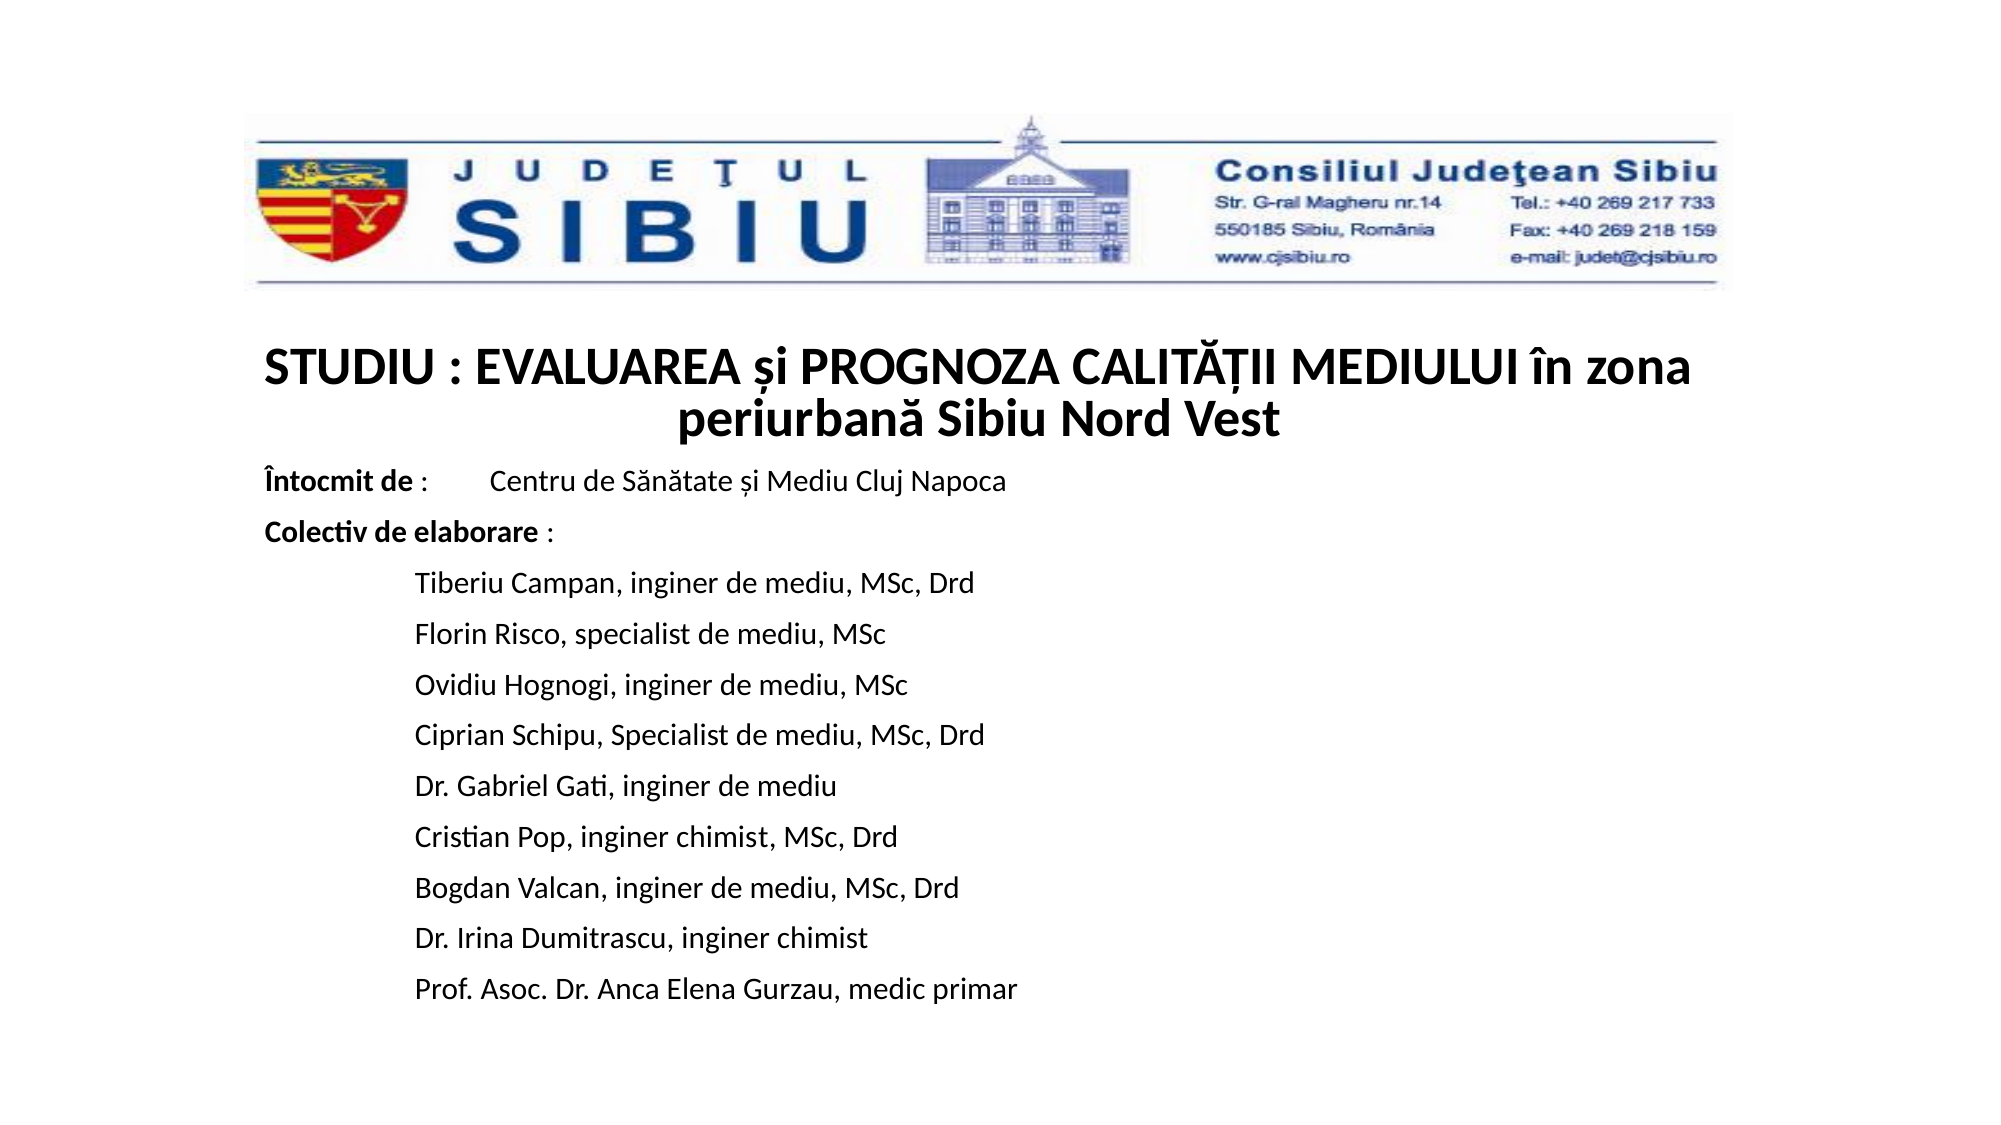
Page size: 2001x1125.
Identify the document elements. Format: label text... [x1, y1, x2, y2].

picture [244, 113, 1733, 291]
subtitle STUDIU : EVALUAREA și PROGNOZA CALITĂȚII MEDIULUI în zona periurbană Sibiu Nord Vest Întocmit de : Centru de Sănătate și Mediu Cluj Napoca Colectiv de elaborare : Tiberiu Campan, inginer de mediu, MSc, Drd Florin Risco, specialist de mediu, MSc Ovidiu Hognogi, inginer de mediu, MSc Ciprian Schipu, Specialist de mediu, MSc, Drd Dr. Gabriel Gati, inginer de mediu Cristian Pop, inginer chimist, MSc, Drd Bogdan Valcan, inginer de mediu, MSc, Drd Dr. Irina Dumitrascu, inginer chimist Prof. Asoc. Dr. Anca Elena Gurzau, medic primar [249, 335, 1750, 1033]
